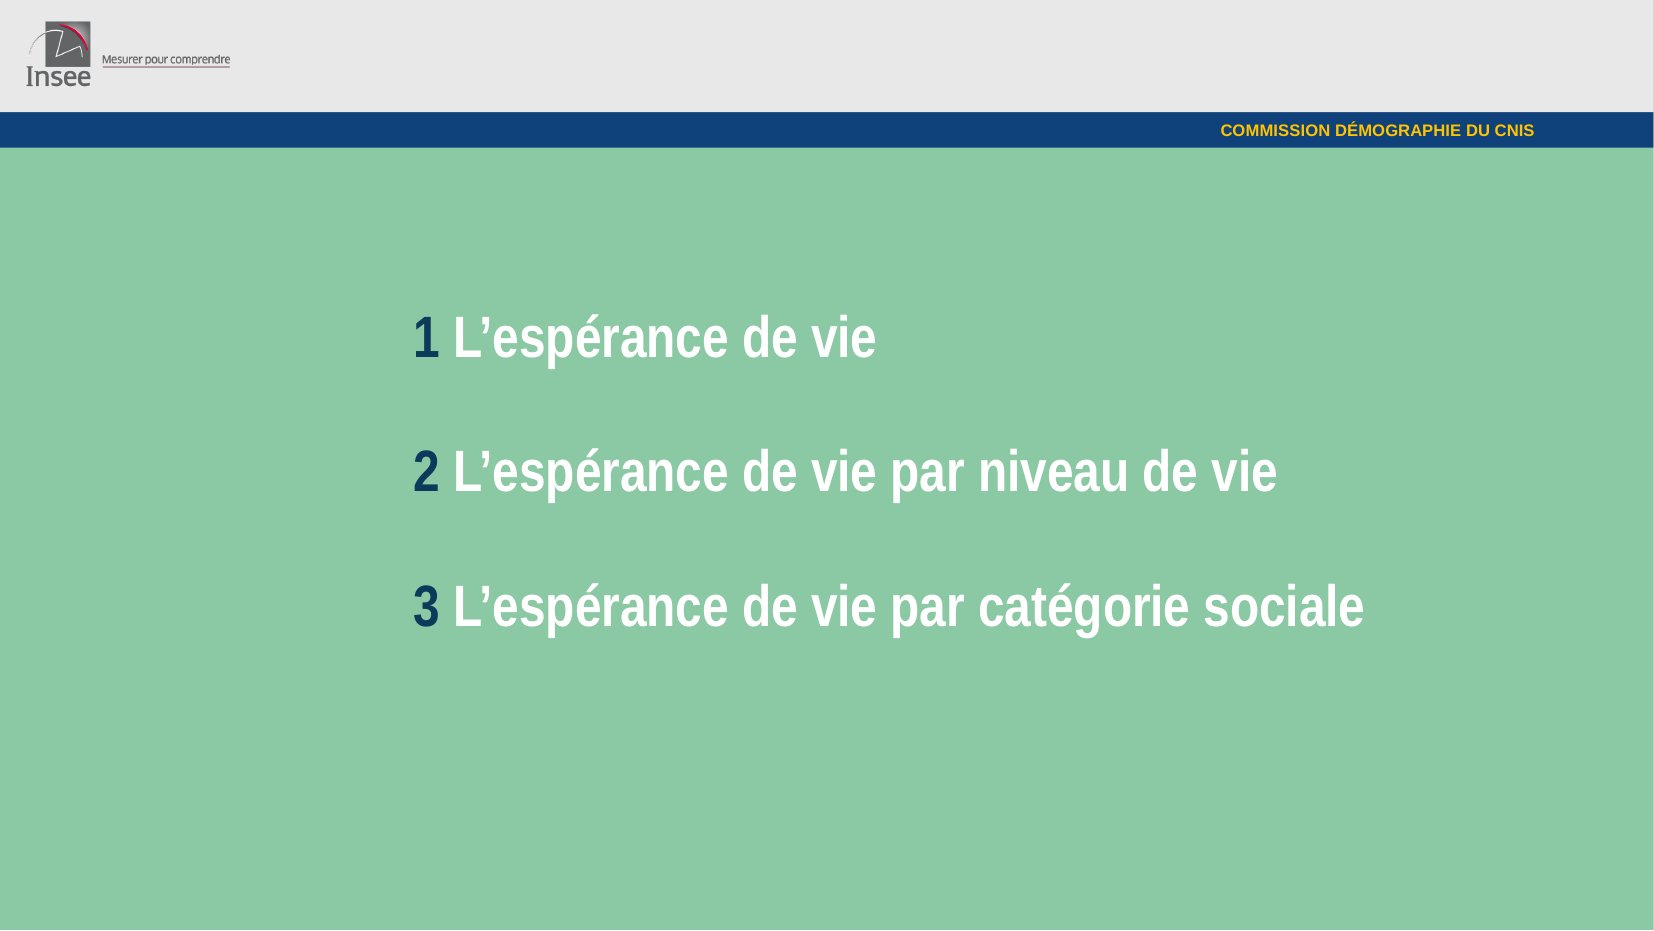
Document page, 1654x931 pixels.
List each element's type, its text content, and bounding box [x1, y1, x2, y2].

picture [23, 0, 230, 89]
subtitle L’espérance de vie L’espérance de vie par niveau de vie L’espérance de vie par catégorie sociale [413, 187, 1418, 715]
footer Commission démographie du Cnis [59, 112, 1536, 148]
